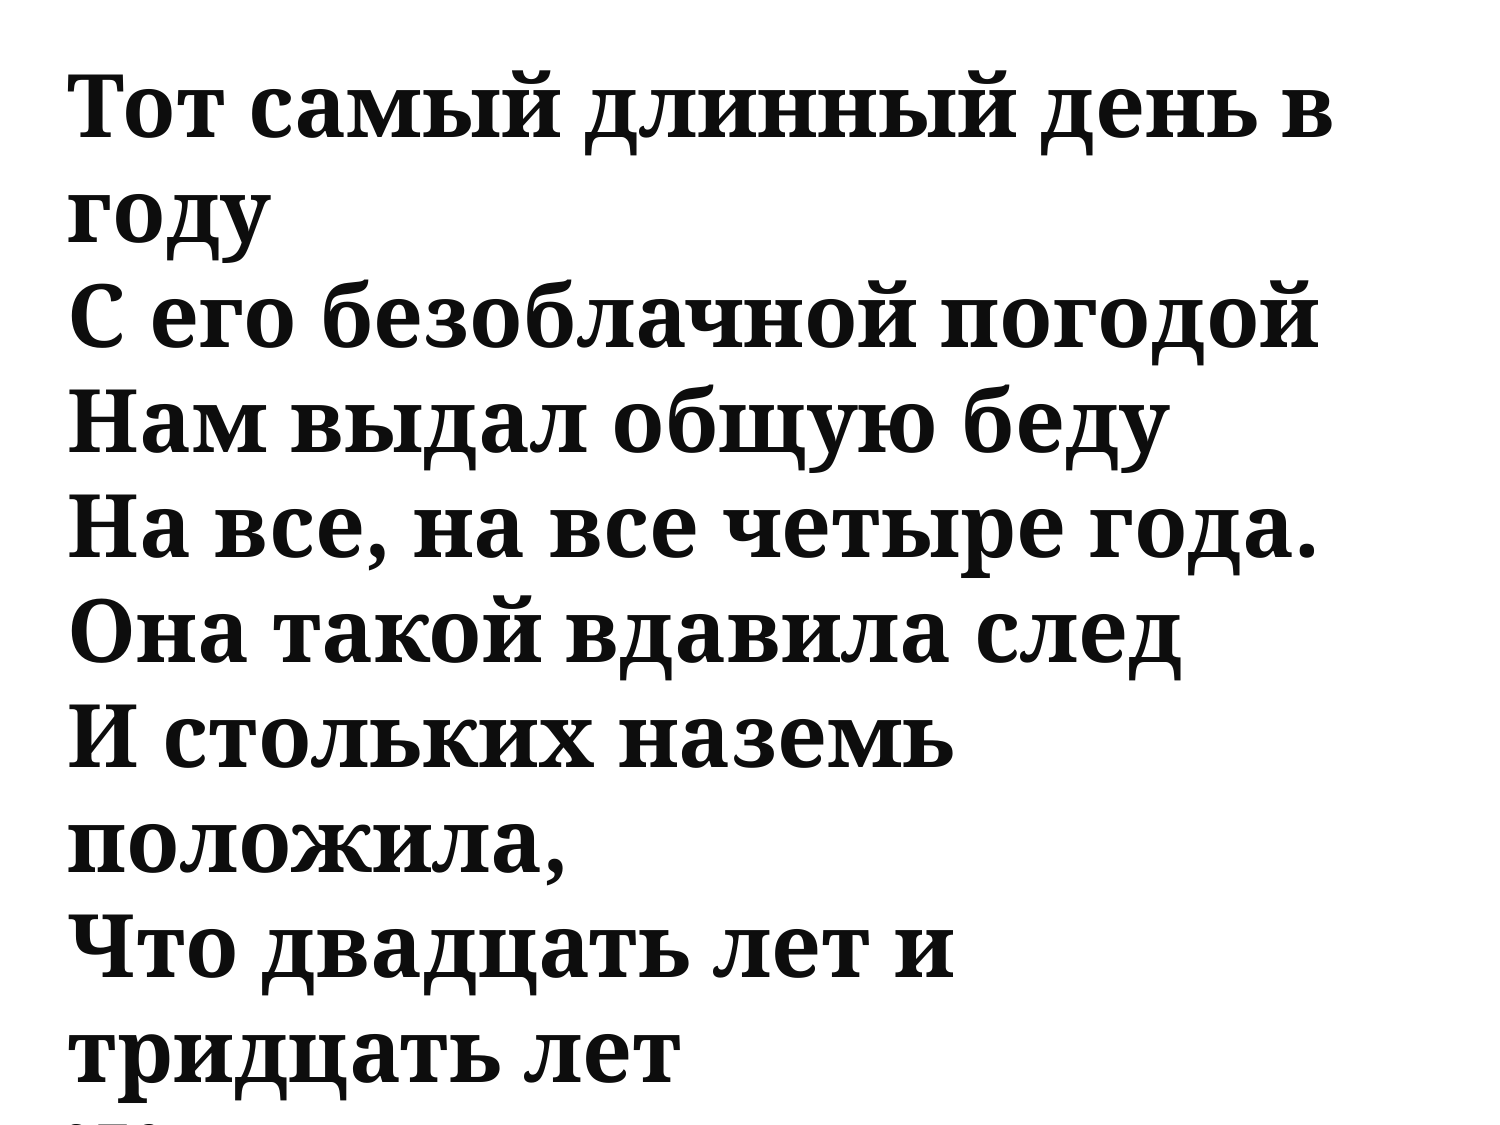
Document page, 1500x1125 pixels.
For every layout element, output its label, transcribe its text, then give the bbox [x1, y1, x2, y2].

title Тот самый длинный день в году С его безоблачной погодой Нам выдал общую беду На все, на все четыре года. Она такой вдавила след И стольких наземь положила, Что двадцать лет и тридцать лет Живым не верится, что живы. (К. Симонов) [53, 42, 1404, 1071]
